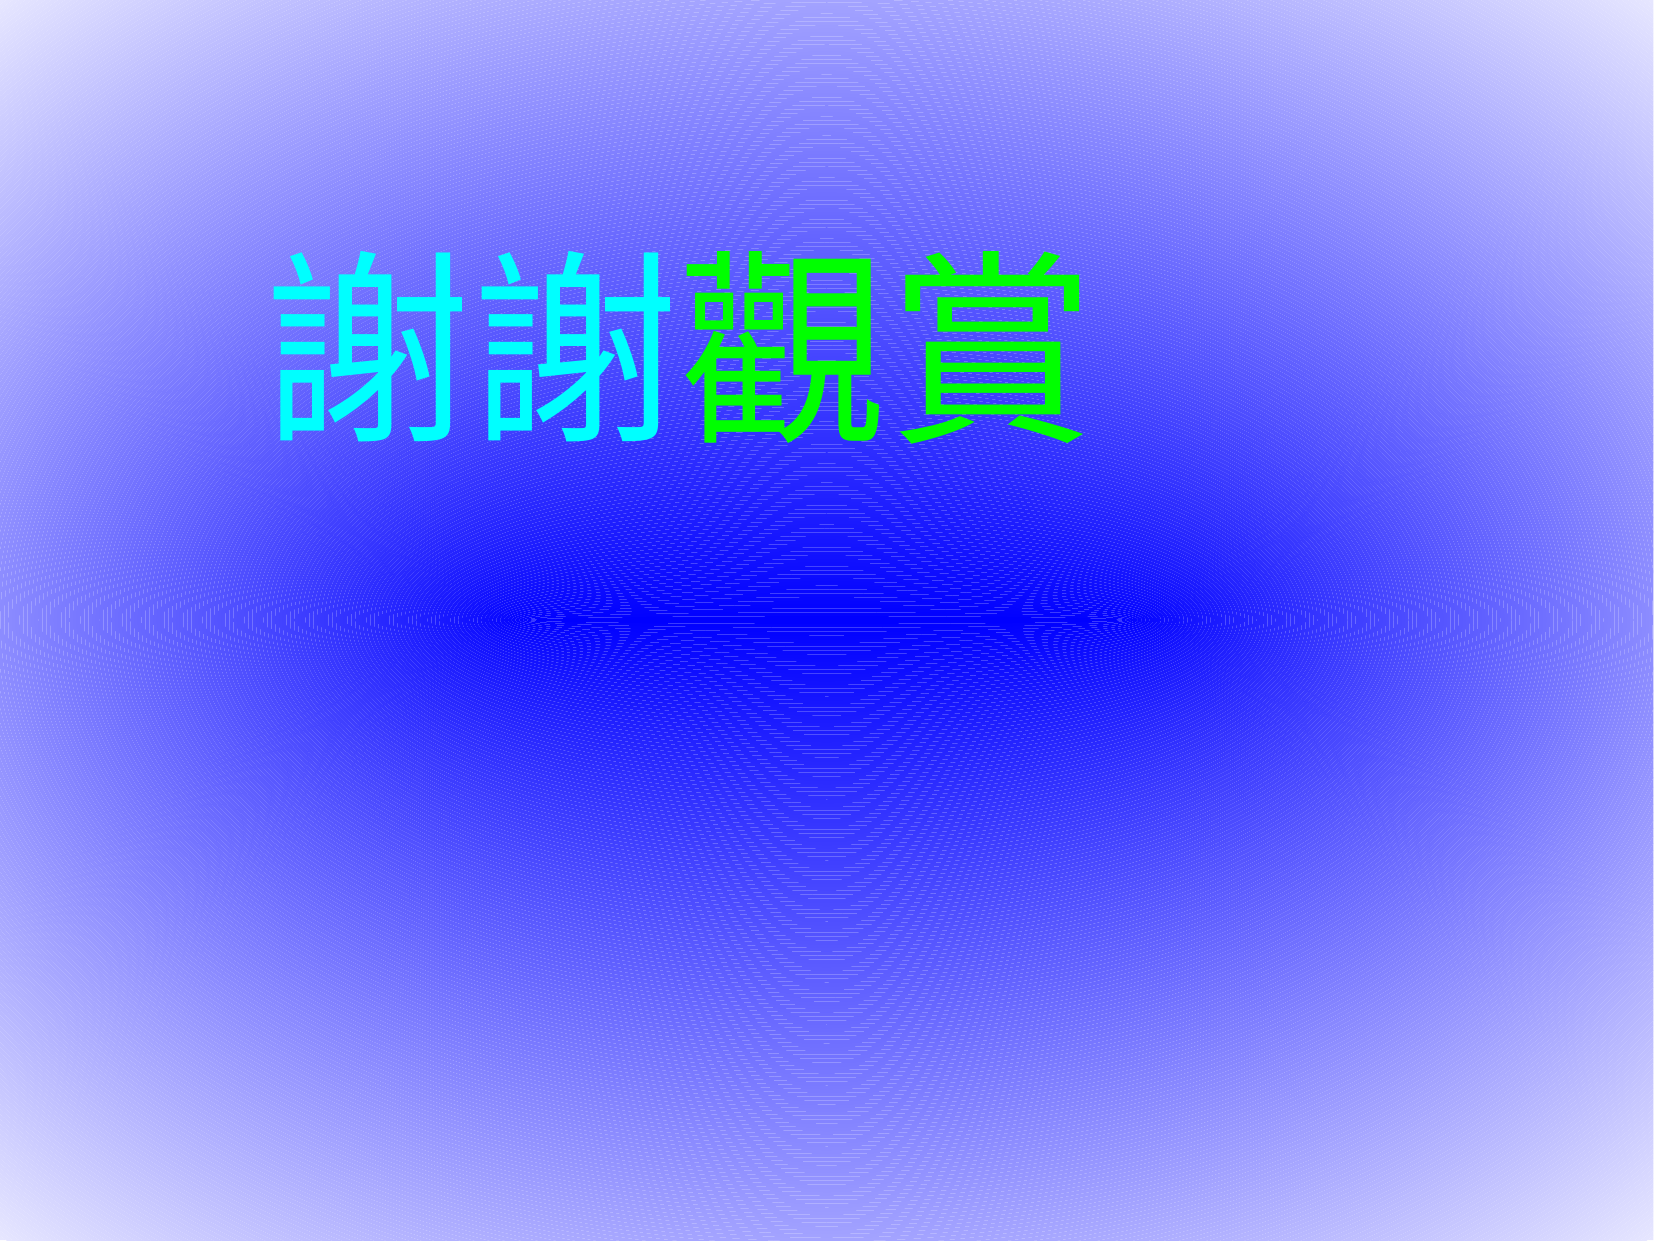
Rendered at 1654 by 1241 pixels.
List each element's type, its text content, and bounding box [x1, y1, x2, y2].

text_box [295, 226, 1565, 1241]
text_box 謝謝觀賞 [177, 177, 1182, 680]
